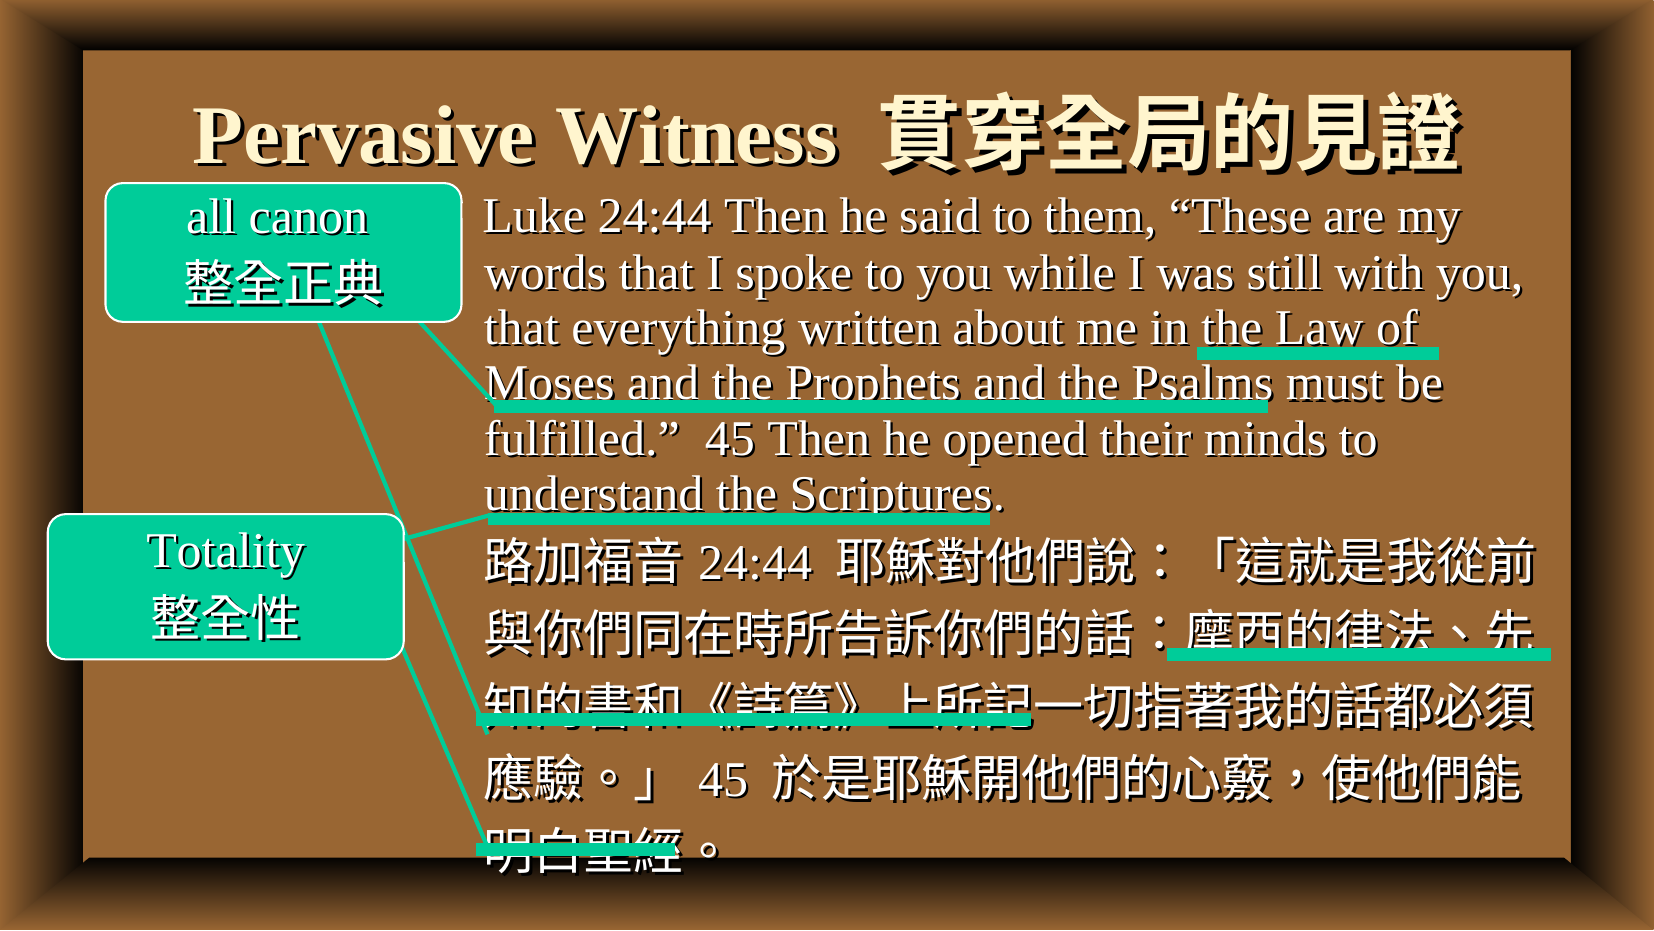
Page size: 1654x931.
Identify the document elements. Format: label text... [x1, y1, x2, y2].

title Pervasive Witness 貫穿全局的見證 [138, 59, 1515, 183]
text_box all canon 整全正典 [105, 183, 462, 322]
list Luke 24:44 Then he said to them, “These are my words that I spoke to you while I was still with you, that everything written about me in the Law of Moses and the Prophets and the Psalms must be fulfilled.” 45 Then he opened their minds to understand the Scriptures. 路加福音24:44 耶穌對他們說：「這就是我從前與你們同在時所告訴你們的話：摩西的律法、先知的書和《詩篇》上所記一切指著我的話都必須應驗。」45 於是耶穌開他們的心竅，使他們能明白聖經。 [412, 176, 1557, 886]
text_box Totality 整全性 [47, 514, 404, 660]
